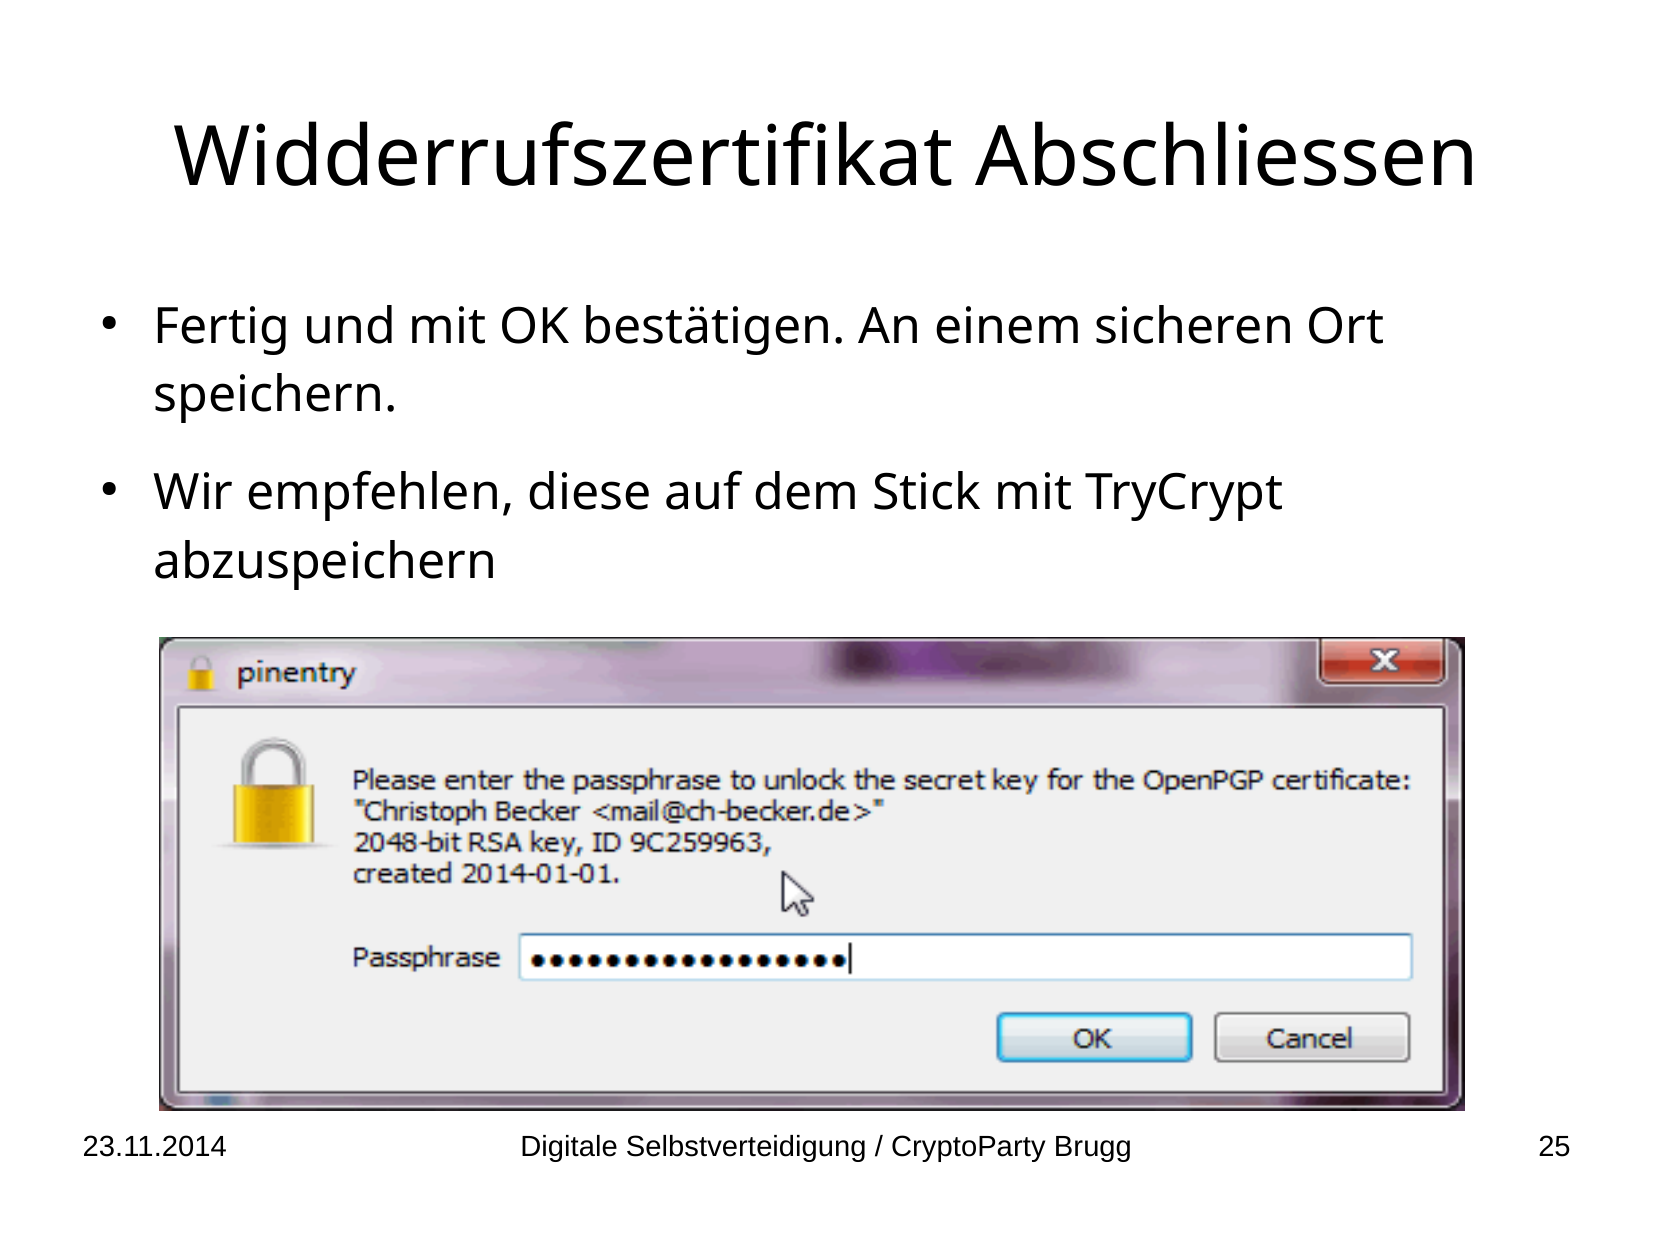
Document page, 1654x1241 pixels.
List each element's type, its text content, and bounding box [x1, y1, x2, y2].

picture [159, 637, 1465, 1111]
list Fertig und mit OK bestätigen. An einem sicheren Ort speichern. Wir empfehlen, diese auf dem Stick mit TryCrypt abzuspeichern [82, 290, 1501, 615]
title Widderrufszertifikat Abschliessen [82, 49, 1571, 257]
